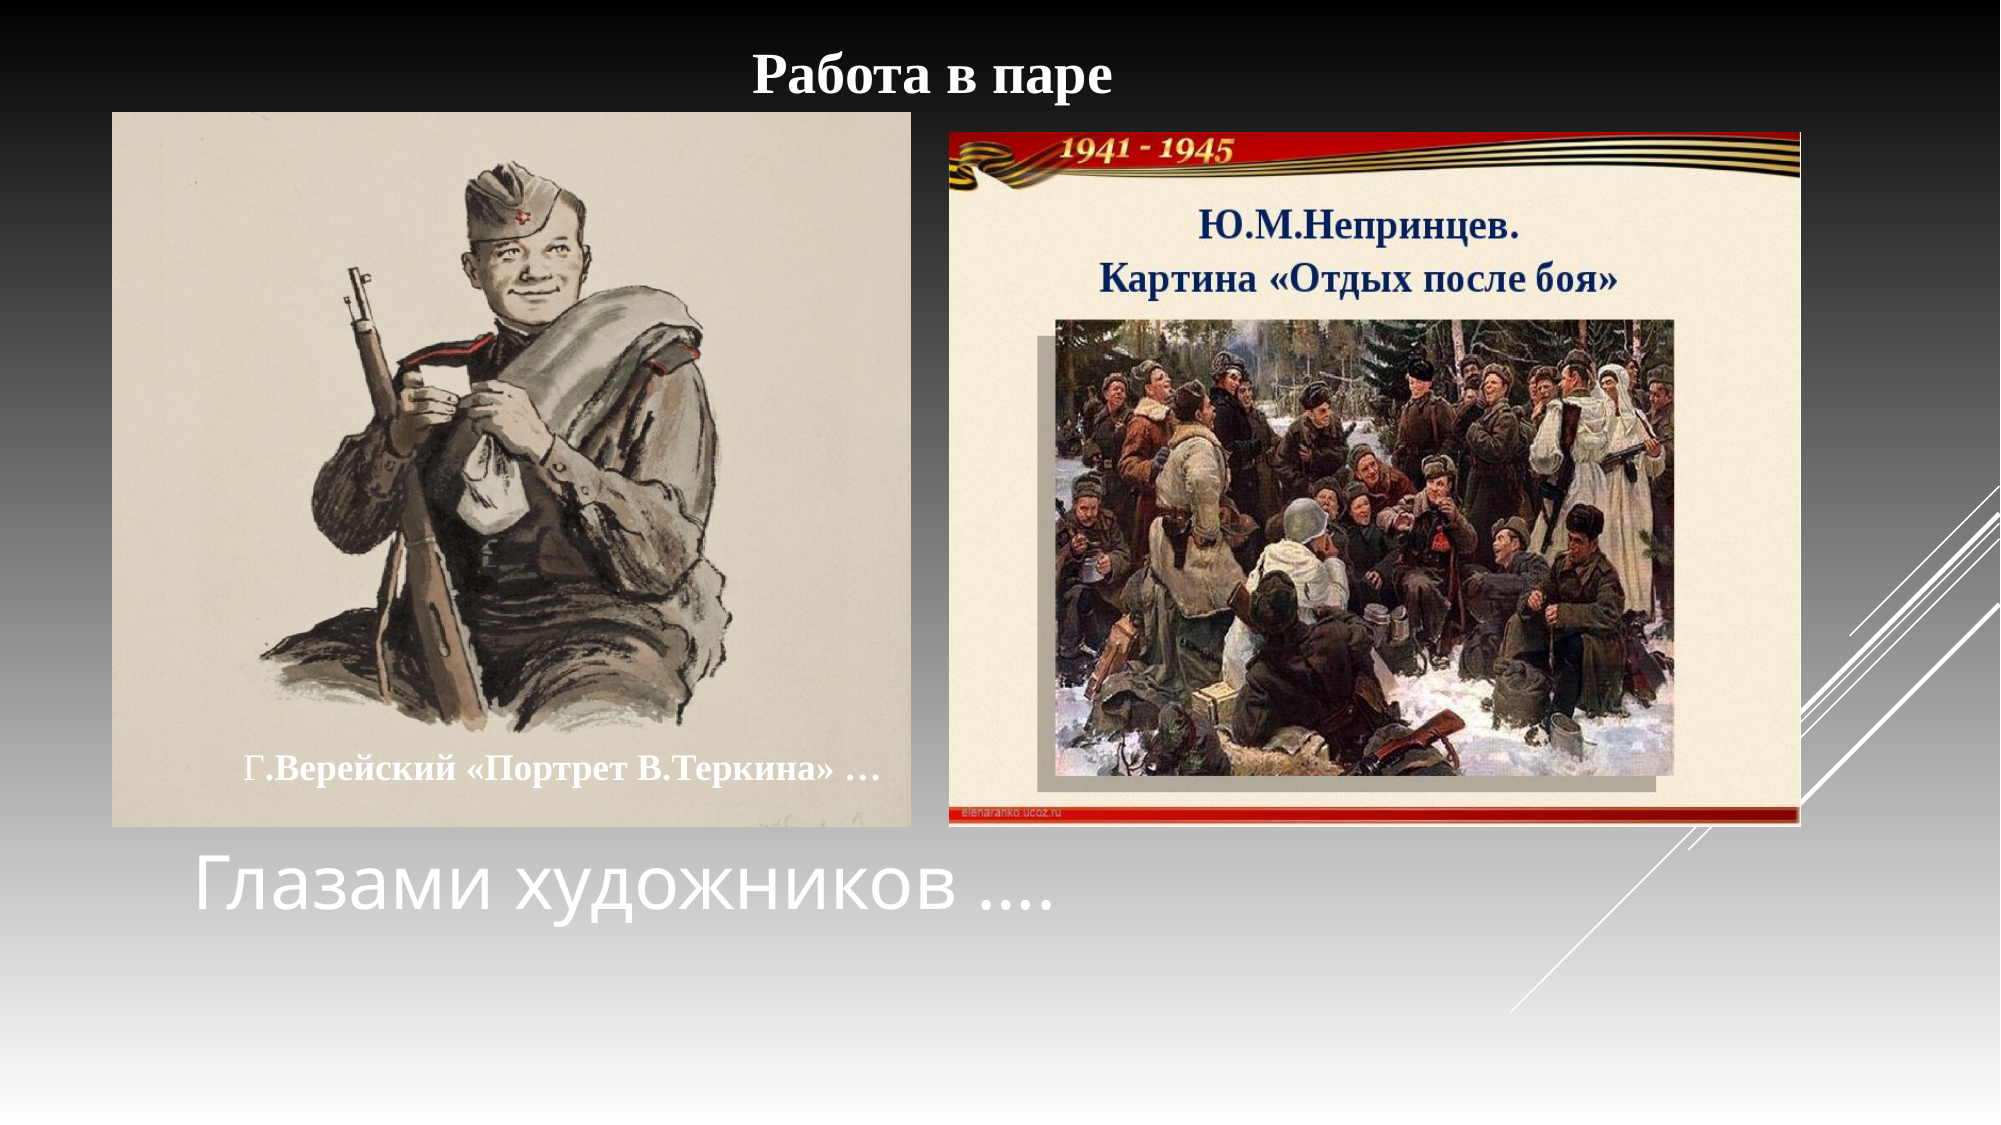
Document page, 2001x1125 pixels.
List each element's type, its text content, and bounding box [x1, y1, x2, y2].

picture [112, 112, 911, 827]
text_box Работа в паре [376, 17, 1504, 113]
text_box Г.Верейский «Портрет В.Теркина» … [228, 735, 1250, 796]
picture [949, 132, 1801, 827]
title Глазами художников …. [177, 826, 1513, 984]
